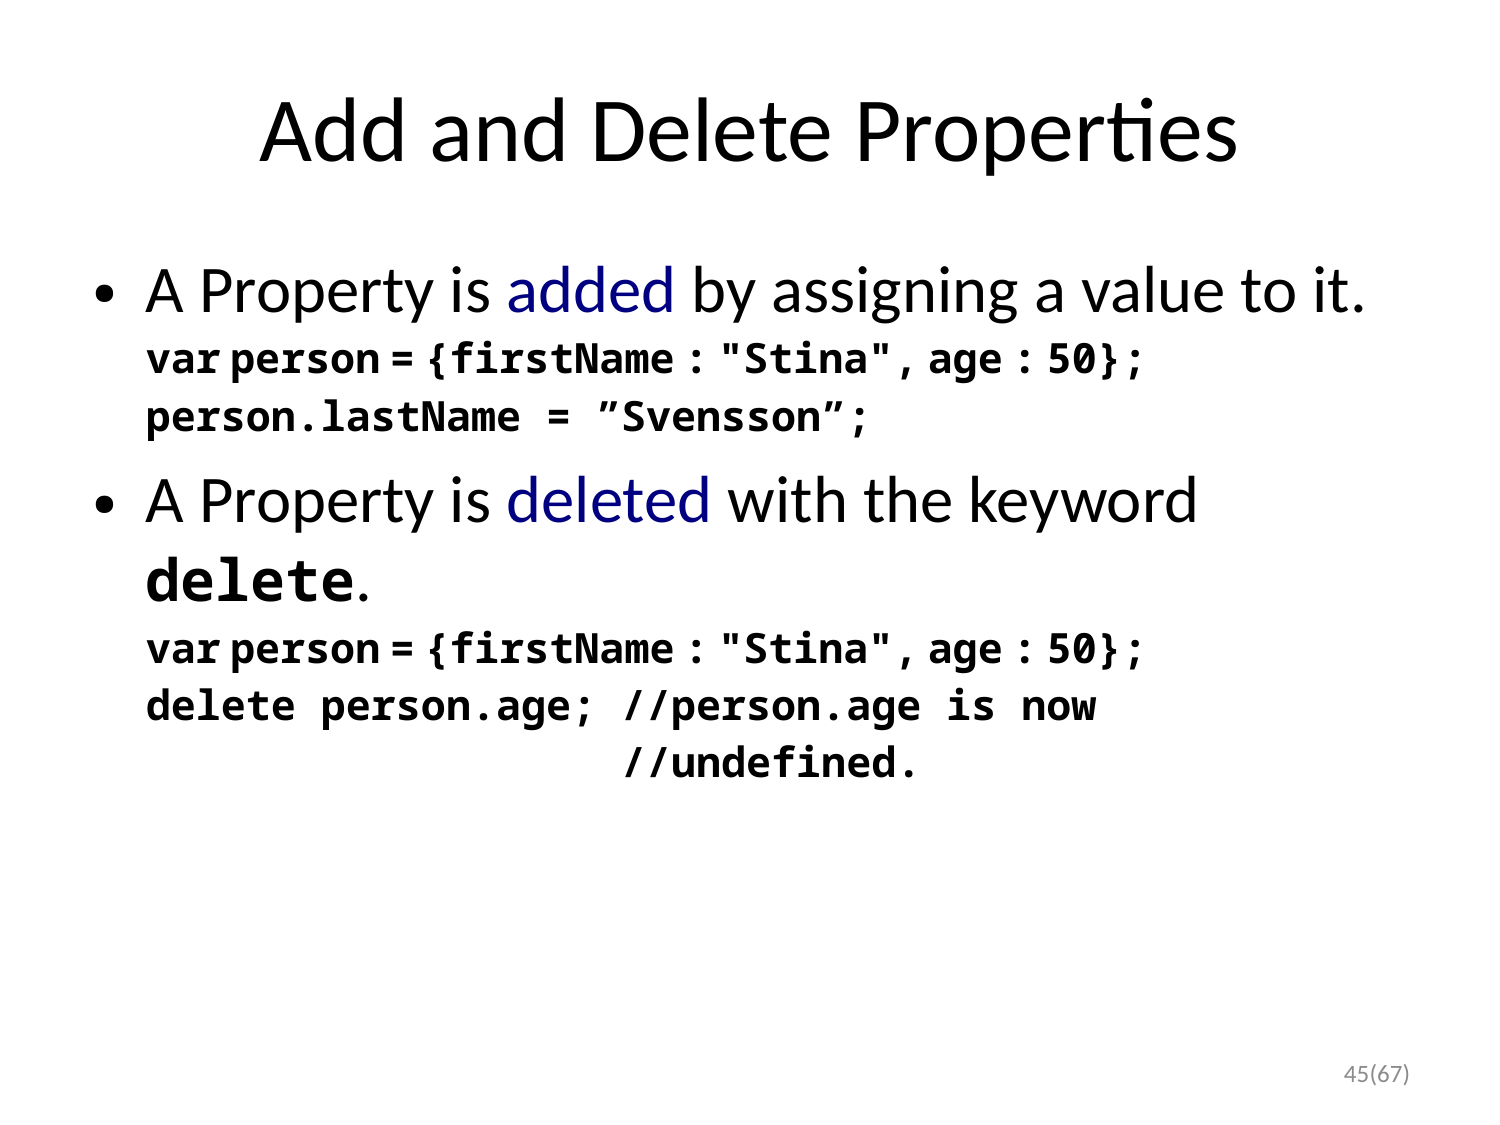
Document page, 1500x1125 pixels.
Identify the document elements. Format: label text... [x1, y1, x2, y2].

list A Property is added by assigning a value to it. var person = {firstName : "Stina", age : 50}; person.lastName = ”Svensson”; A Property is deleted with the keyword delete. var person = {firstName : "Stina", age : 50}; delete person.age; //person.age is now //undefined. [75, 262, 1425, 1005]
title Add and Delete Properties [75, 45, 1425, 233]
